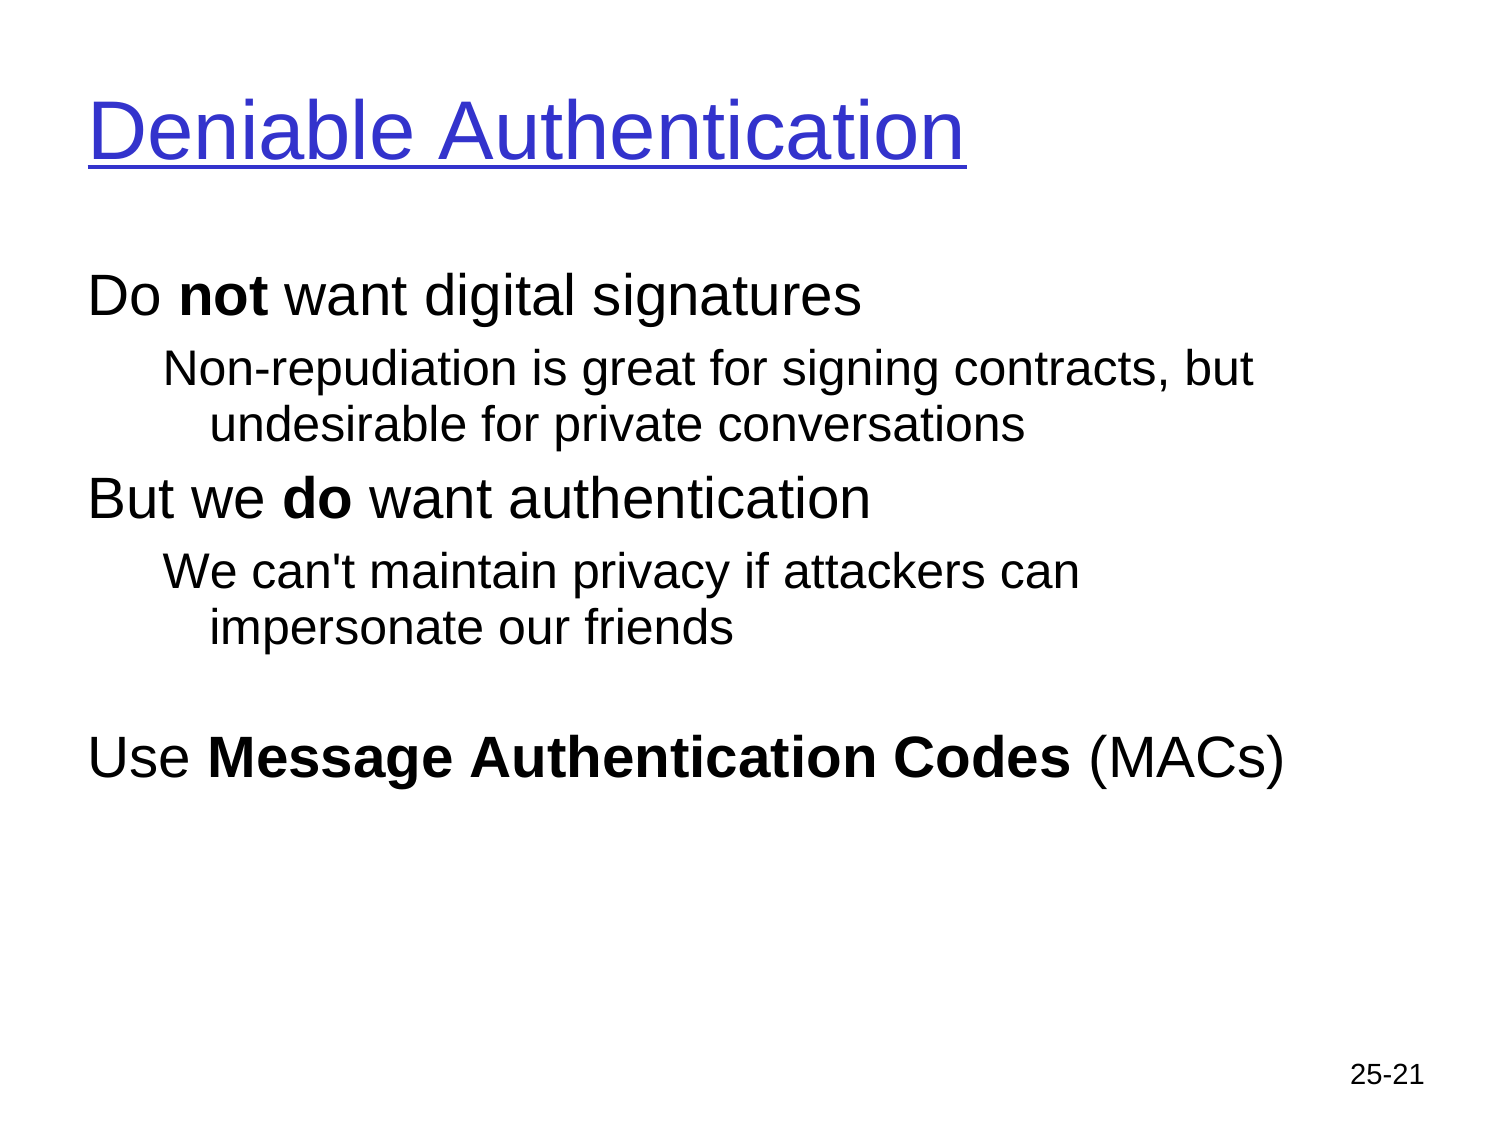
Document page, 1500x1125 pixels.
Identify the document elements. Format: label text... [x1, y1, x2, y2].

title Deniable Authentication [87, 23, 1363, 239]
list Do not want digital signatures Non-repudiation is great for signing contracts, but undesirable for private conversations But we do want authentication We can't maintain privacy if attackers can impersonate our friends Use Message Authentication Codes (MACs) [87, 262, 1363, 1026]
